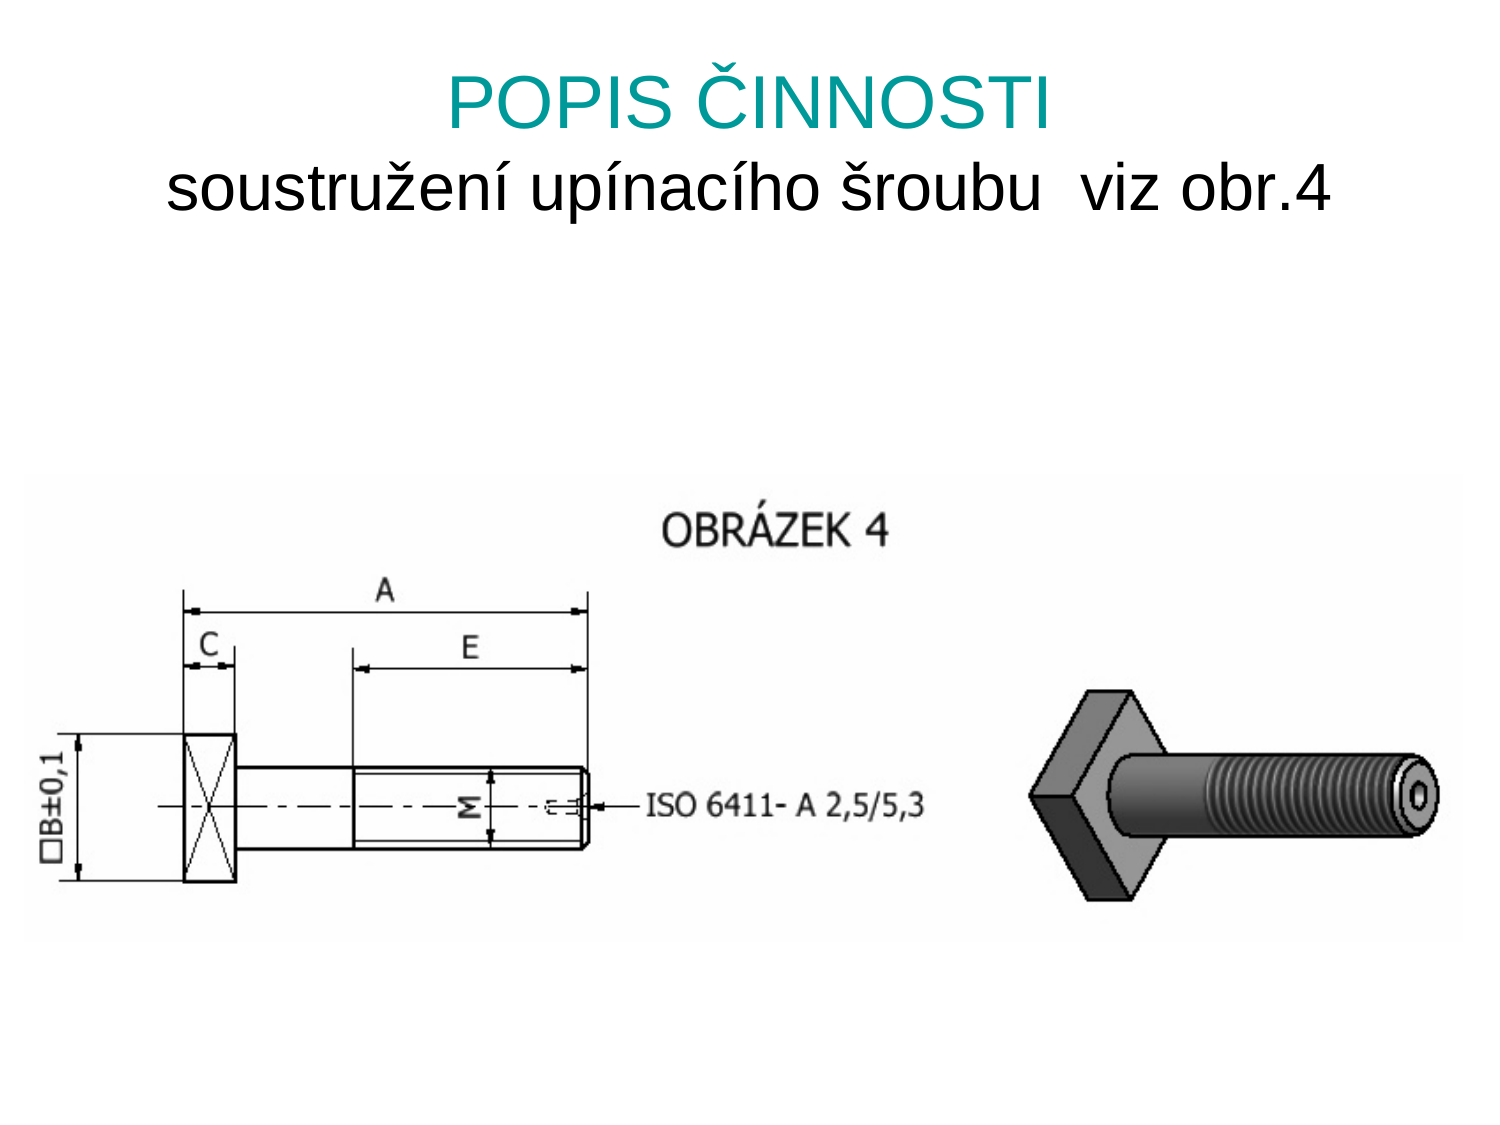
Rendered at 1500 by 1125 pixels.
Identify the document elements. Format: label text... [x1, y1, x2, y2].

picture [24, 474, 1463, 942]
title POPIS ČINNOSTI soustružení upínacího šroubu viz obr.4 [75, 45, 1426, 233]
